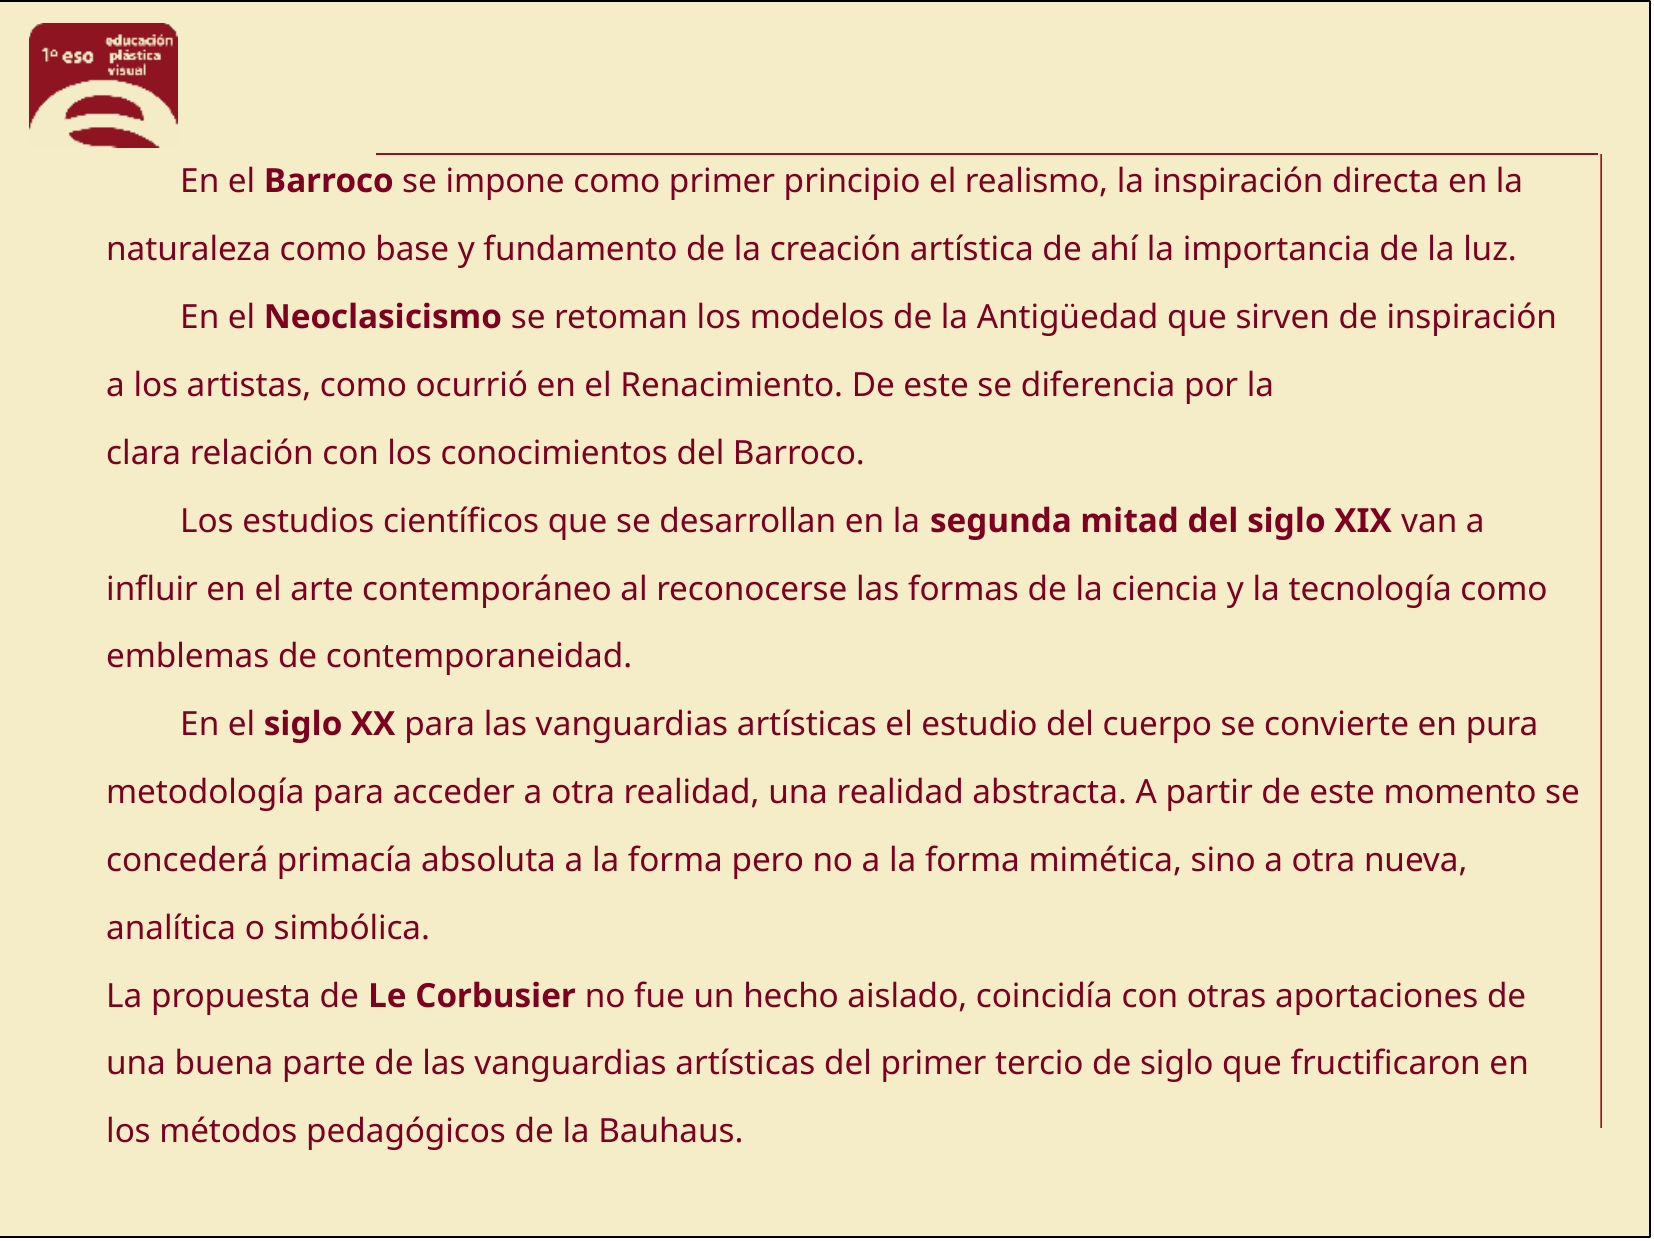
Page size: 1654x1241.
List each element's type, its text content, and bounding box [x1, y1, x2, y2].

picture [0, 0, 1654, 1241]
text_box En el Barroco se impone como primer principio el realismo, la inspiración directa en la naturaleza como base y fundamento de la creación artística de ahí la importancia de la luz. En el Neoclasicismo se retoman los modelos de la Antigüedad que sirven de inspiración a los artistas, como ocurrió en el Renacimiento. De este se diferencia por la clara relación con los conocimientos del Barroco. Los estudios científicos que se desarrollan en la segunda mitad del siglo XIX van a influir en el arte contemporáneo al reconocerse las formas de la ciencia y la tecnología como emblemas de contemporaneidad. En el siglo XX para las vanguardias artísticas el estudio del cuerpo se convierte en pura metodología para acceder a otra realidad, una realidad abstracta. A partir de este momento se concederá primacía absoluta a la forma pero no a la forma mimética, sino a otra nueva, analítica o simbólica. La propuesta de Le Corbusier no fue un hecho aislado, coincidía con otras aportaciones de una buena parte de las vanguardias artísticas del primer tercio de siglo que fructificaron en los métodos pedagógicos de la Bauhaus. [106, 174, 1583, 1182]
